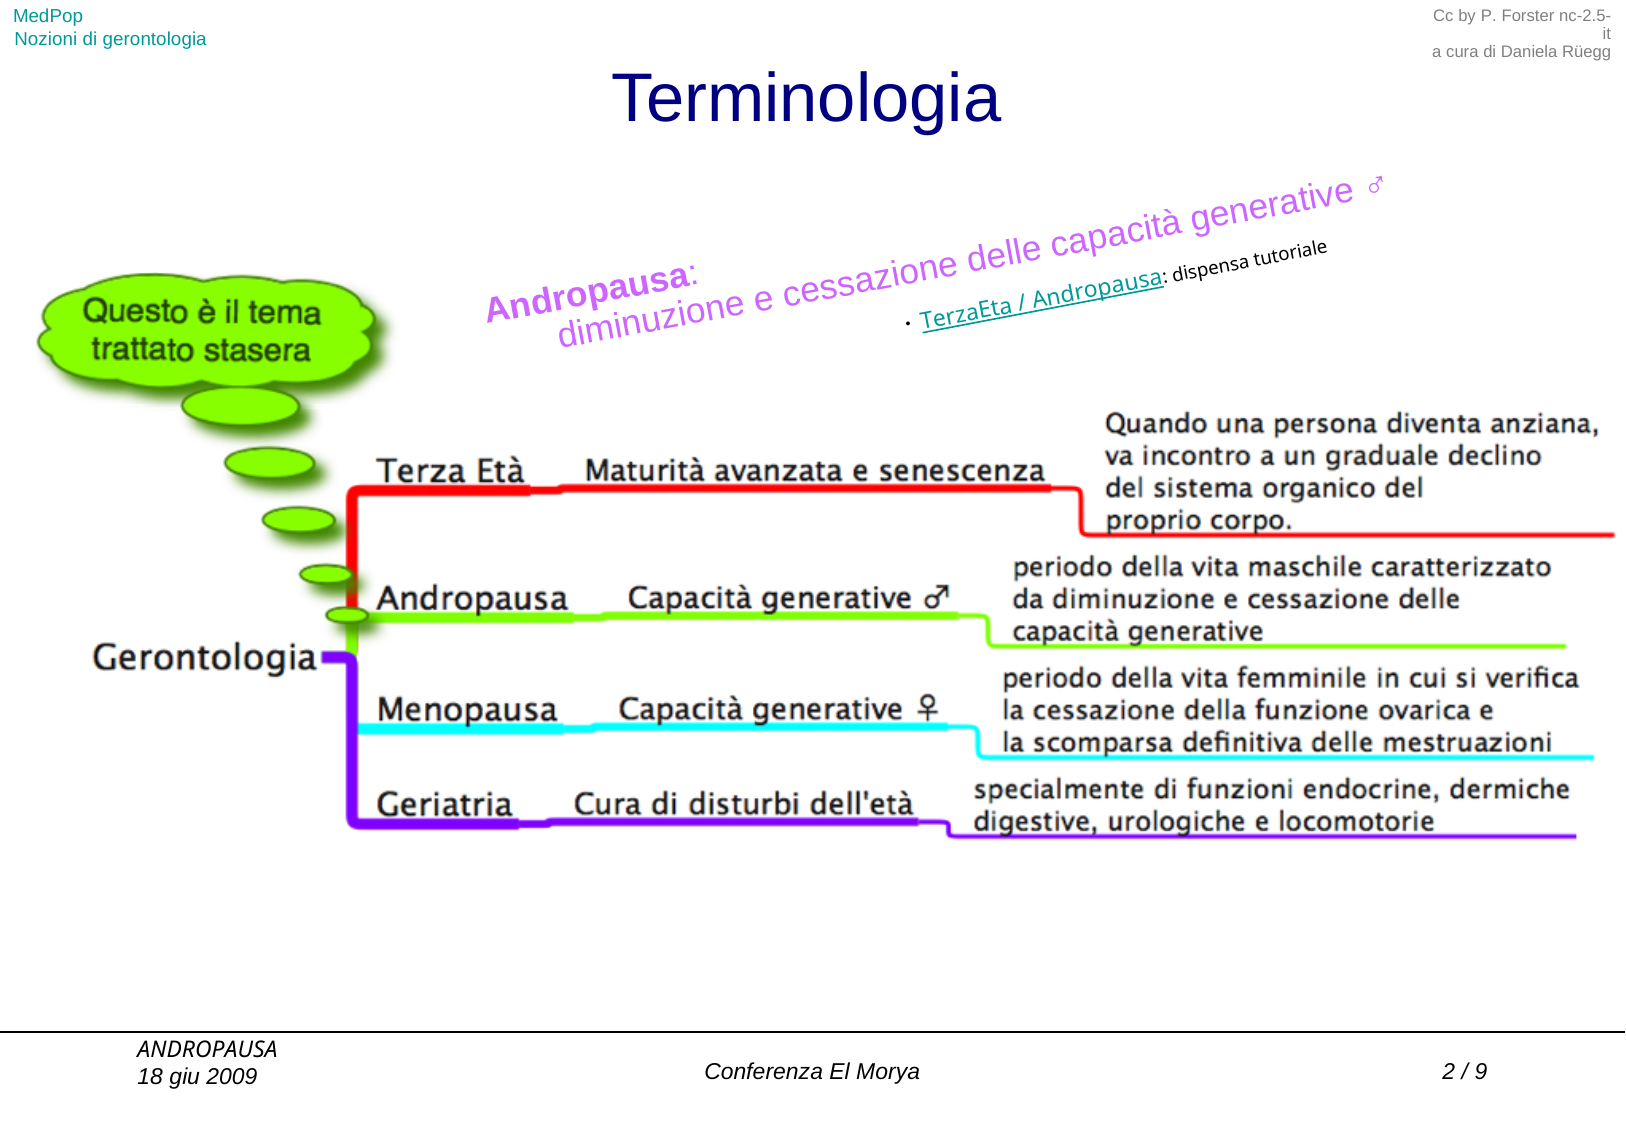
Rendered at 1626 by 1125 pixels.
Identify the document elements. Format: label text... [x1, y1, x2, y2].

text_box Conferenza El Morya [555, 1025, 1070, 1101]
text_box 3 / 9 [1164, 1025, 1504, 1101]
text_box ･TerzaEta / Andropausa: dispensa tutoriale [885, 219, 1345, 349]
text_box ANDROPAUSA 18 giu 2009 [121, 1025, 461, 1101]
title Terminologia [115, 56, 1498, 139]
text_box Nozioni di gerontologia [0, 22, 221, 57]
text_box Andropausa: diminuzione e cessazione delle capacità generative ♂ [466, 117, 1408, 379]
picture [34, 272, 1626, 850]
